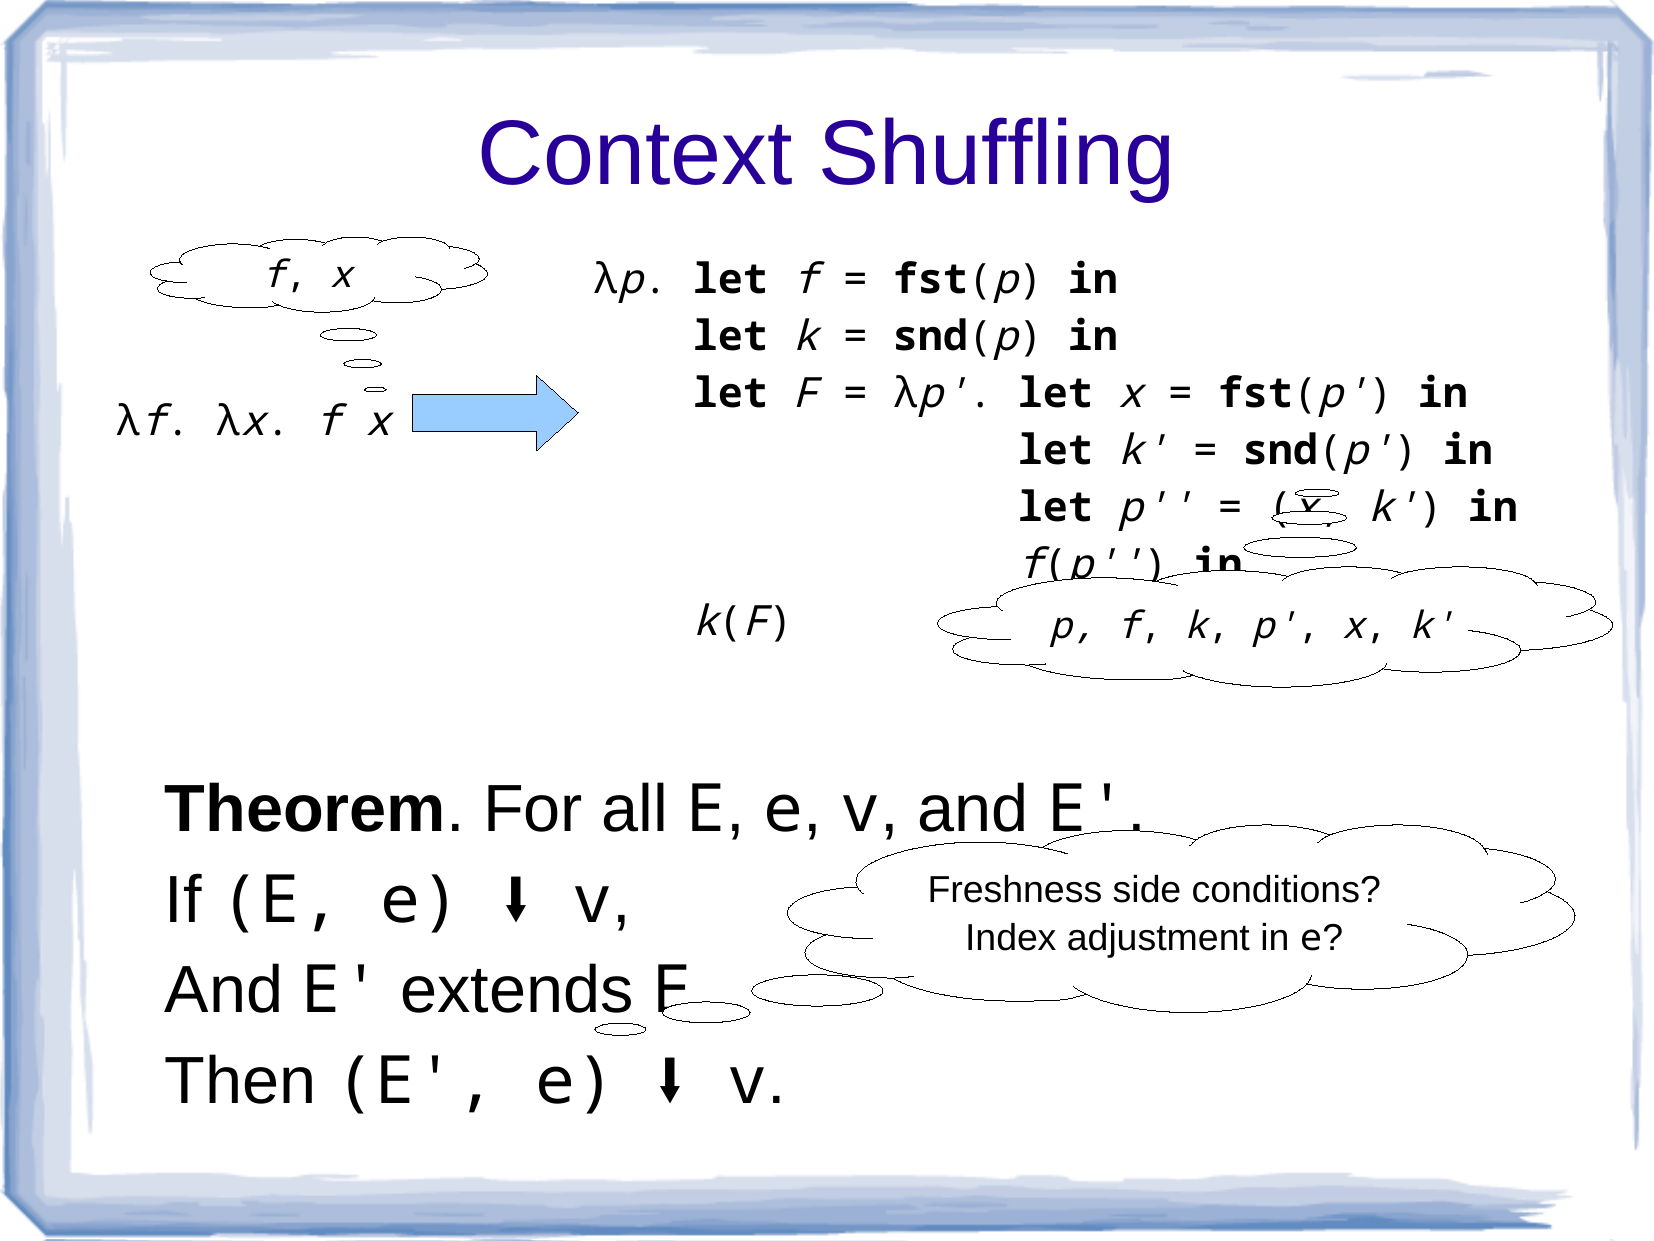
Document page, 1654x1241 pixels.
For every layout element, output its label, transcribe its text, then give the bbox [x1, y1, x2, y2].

text_box Freshness side conditions? Index adjustment in e? [662, 1001, 751, 1023]
text_box p, f, k, p', x, k' [1243, 537, 1357, 558]
title Context Shuffling [82, 56, 1571, 250]
text_box f, x [150, 237, 488, 313]
text_box p, f, k, p', x, k' [937, 566, 1613, 688]
text_box λf. λx. f x [100, 382, 439, 447]
text_box [412, 375, 579, 451]
text_box Freshness side conditions? Index adjustment in e? [751, 824, 1576, 1013]
text_box p, f, k, p', x, k' [1271, 511, 1347, 525]
text_box λp. let f = fst(p) in let k = snd(p) in let F = λp'. let x = fst(p') in let k' = snd(p') in let p'' = (x, k') in f(p'') in k(F) [578, 241, 1591, 603]
picture [0, 0, 1654, 1241]
text_box f, x [364, 387, 387, 392]
text_box Theorem. For all E, e, v, and E', If (E, e)  v, And E' extends E, Then (E', e)  v. [150, 752, 1538, 1105]
text_box f, x [343, 359, 382, 368]
text_box f, x [320, 328, 377, 341]
